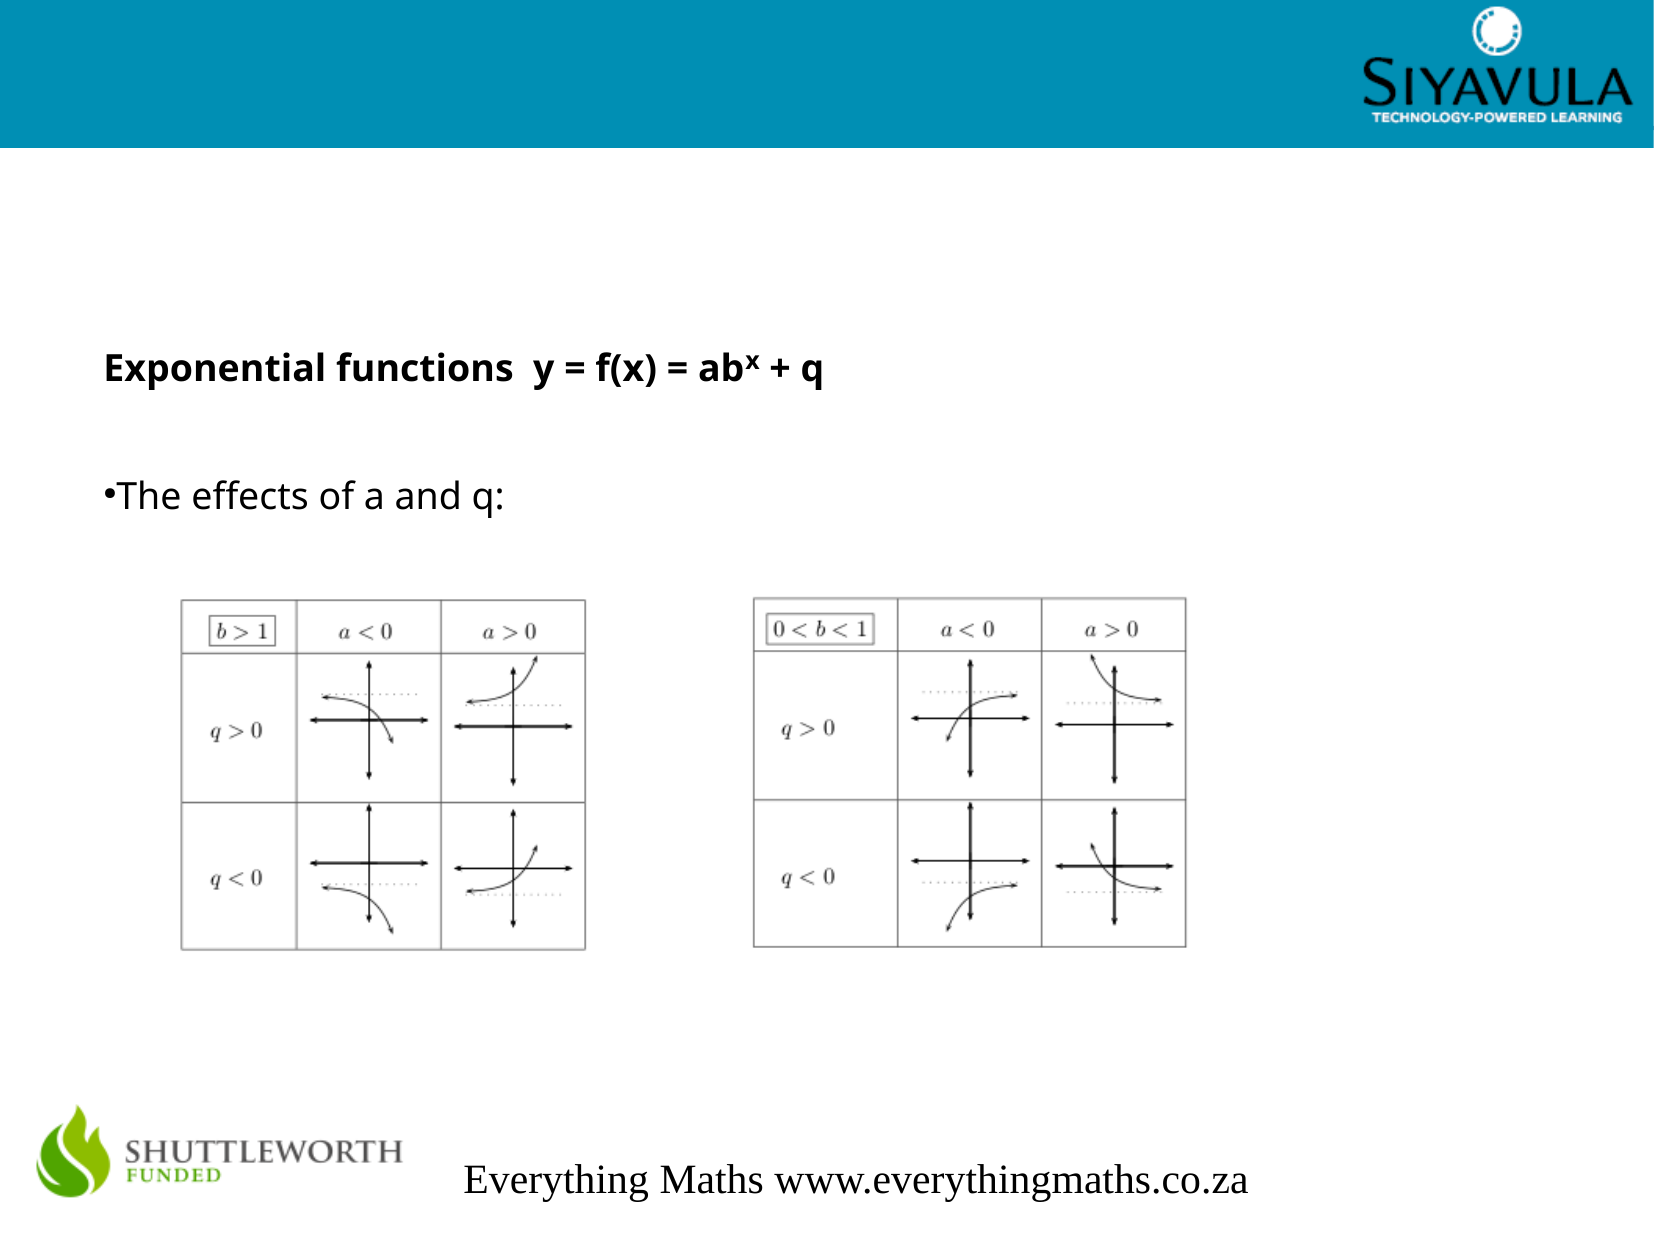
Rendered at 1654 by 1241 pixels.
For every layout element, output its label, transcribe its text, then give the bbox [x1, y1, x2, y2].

picture [151, 585, 616, 984]
text_box Everything Maths www.everythingmaths.co.za [354, 1151, 1359, 1211]
text_box Exponential functions y = f(x) = abx + q The effects of a and q: [88, 334, 1565, 569]
picture [733, 577, 1207, 973]
